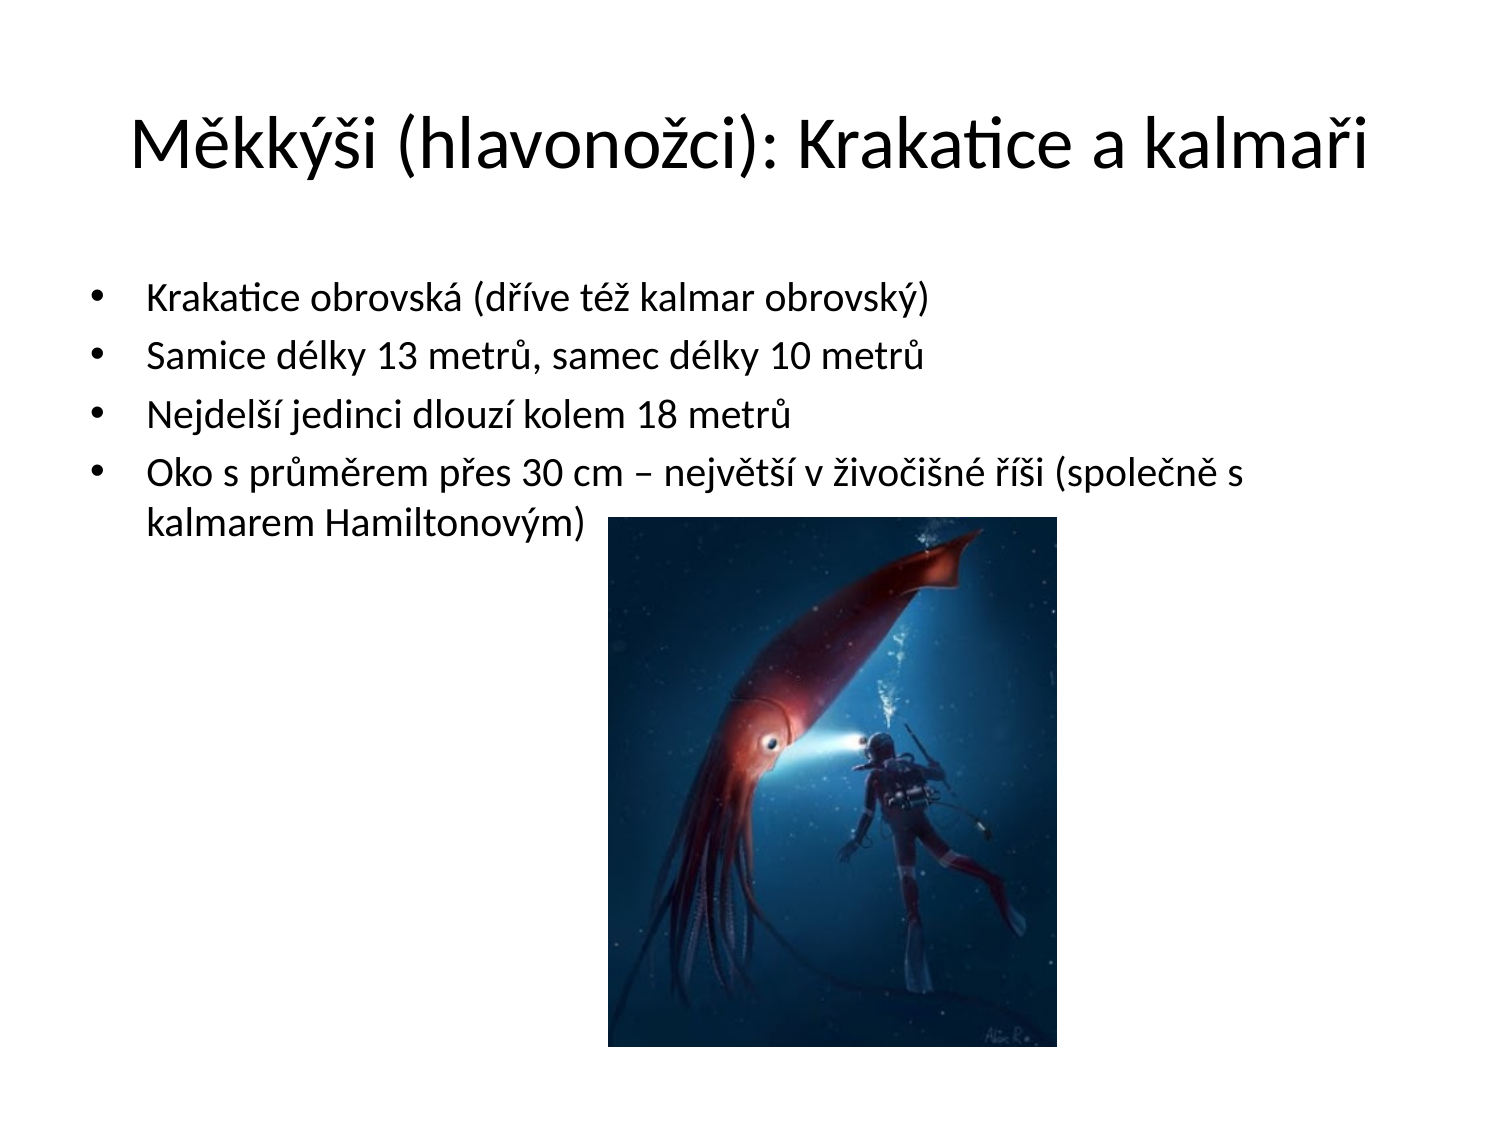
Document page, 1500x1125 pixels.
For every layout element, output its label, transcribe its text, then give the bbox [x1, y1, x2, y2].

title Měkkýši (hlavonožci): Krakatice a kalmaři [75, 45, 1425, 233]
picture [608, 517, 1057, 1047]
list Krakatice obrovská (dříve též kalmar obrovský) Samice délky 13 metrů, samec délky 10 metrů Nejdelší jedinci dlouzí kolem 18 metrů Oko s průměrem přes 30 cm – největší v živočišné říši (společně s kalmarem Hamiltonovým) [75, 262, 1425, 1005]
